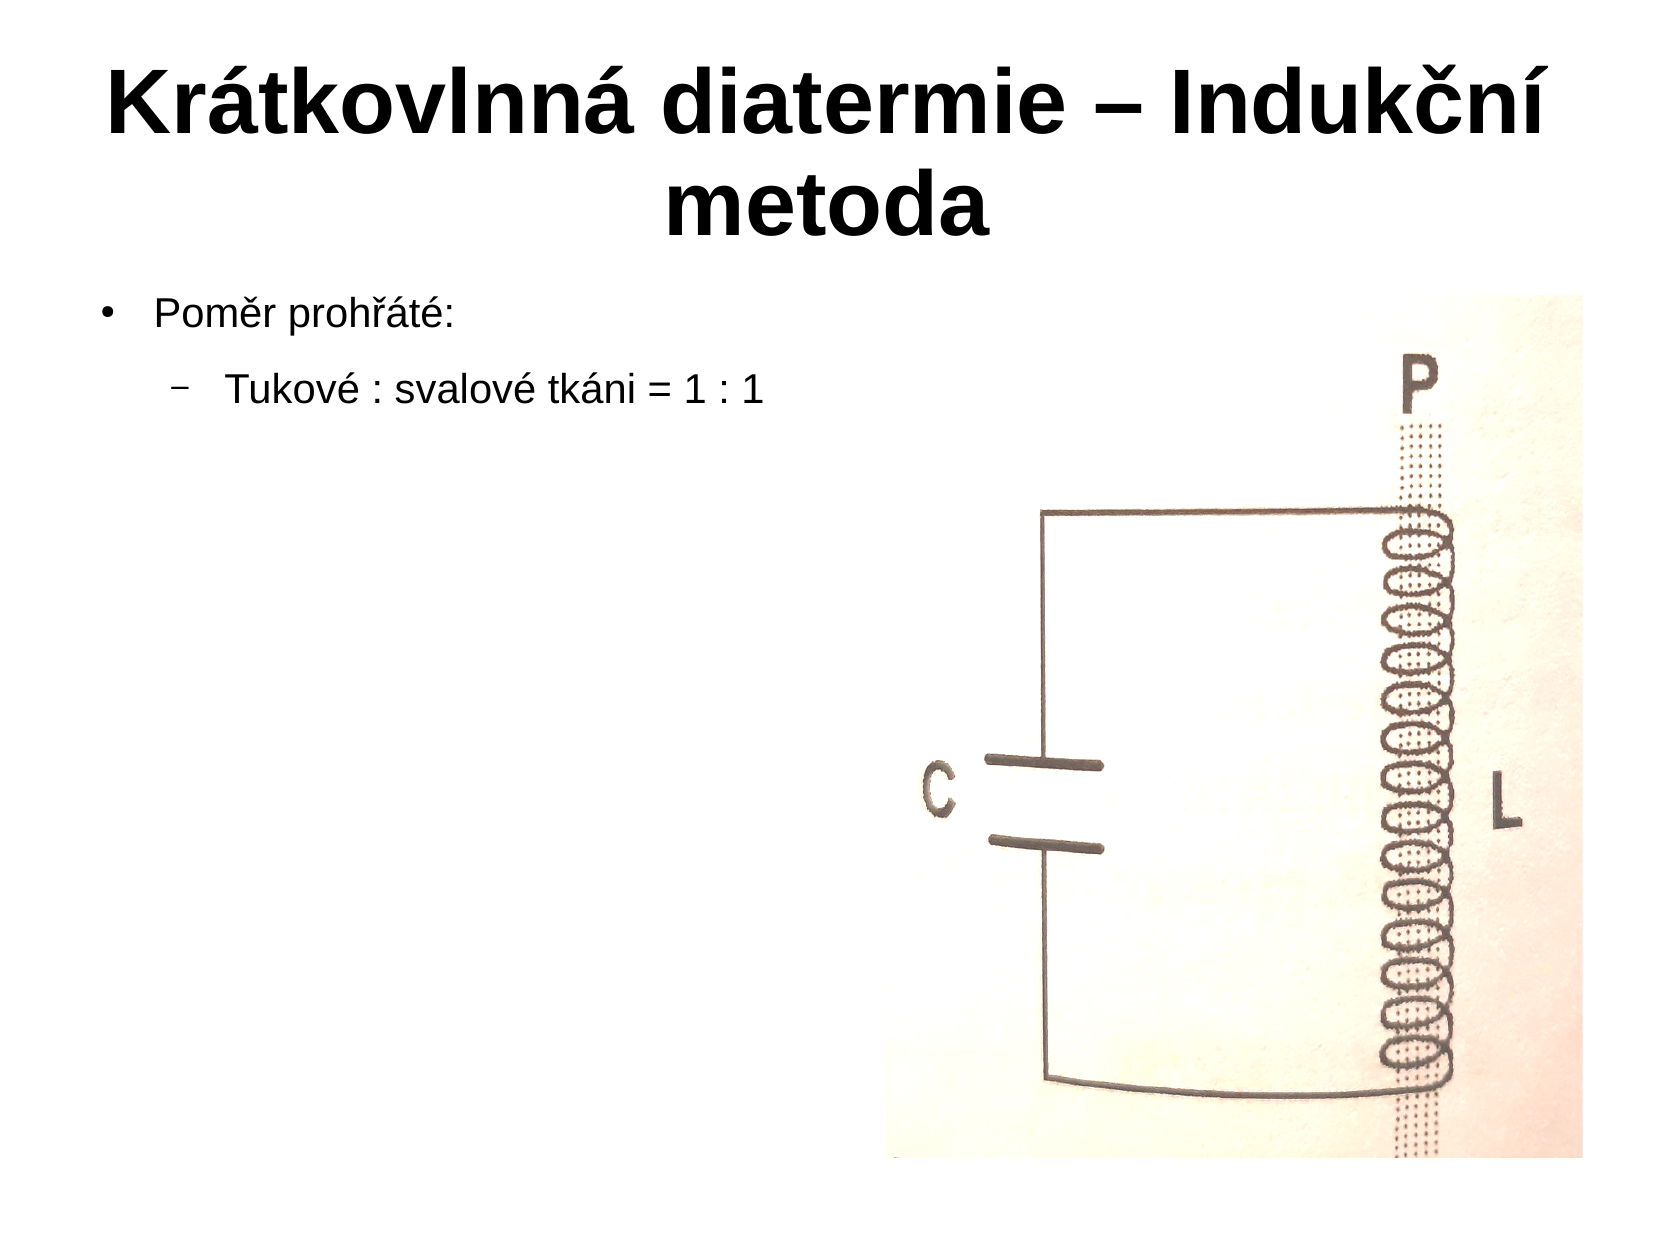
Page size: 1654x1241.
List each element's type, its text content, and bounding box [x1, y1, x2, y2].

title Krátkovlnná diatermie – Indukční metoda [82, 49, 1571, 257]
picture [885, 295, 1583, 1158]
list Poměr prohřáté: Tukové : svalové tkáni = 1 : 1 [82, 290, 809, 1109]
